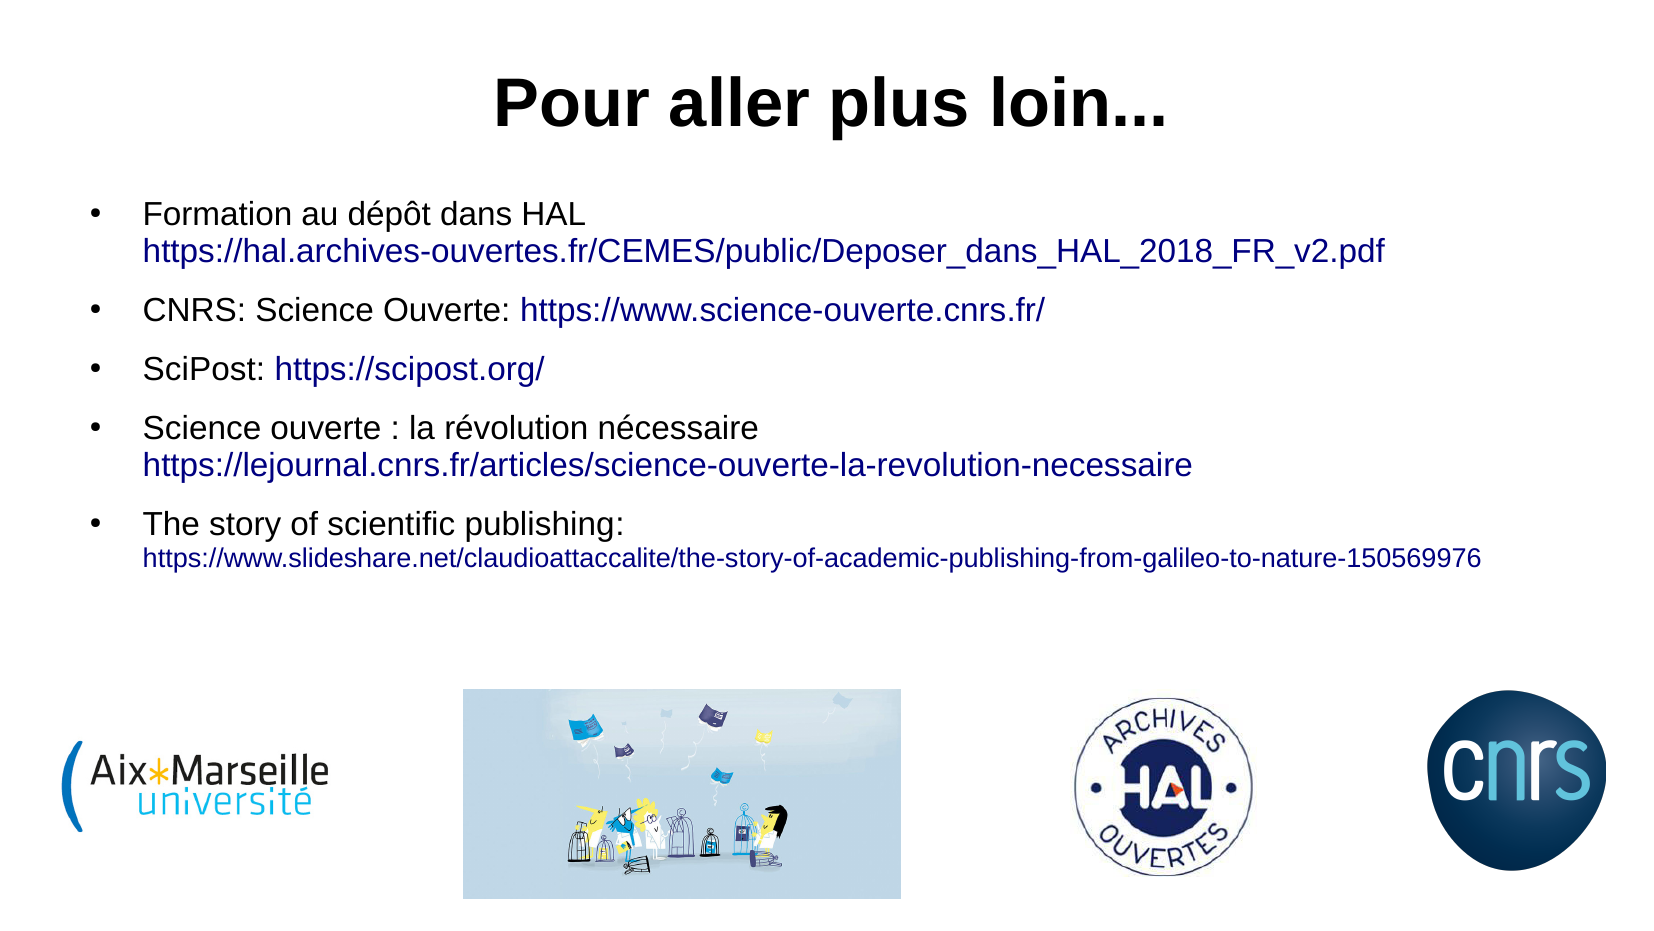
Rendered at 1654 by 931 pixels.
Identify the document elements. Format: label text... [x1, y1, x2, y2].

title Pour aller plus loin... [86, 24, 1576, 181]
picture [60, 688, 331, 891]
picture [1425, 689, 1606, 871]
picture [463, 689, 901, 899]
picture [960, 689, 1365, 886]
list Formation au dépôt dans HAL https://hal.archives-ouvertes.fr/CEMES/public/Deposer_dans_HAL_2018_FR_v2.pdf CNRS: Science Ouverte: https://www.science-ouverte.cnrs.fr/ SciPost: https://scipost.org/ Science ouverte : la révolution nécessaire https://lejournal.cnrs.fr/articles/science-ouverte-la-revolution-necessaire The story of scientific publishing: https://www.slideshare.net/claudioattaccalite/the-story-of-academic-publishing-from-galileo-to-nature-150569976 [71, 195, 1561, 735]
